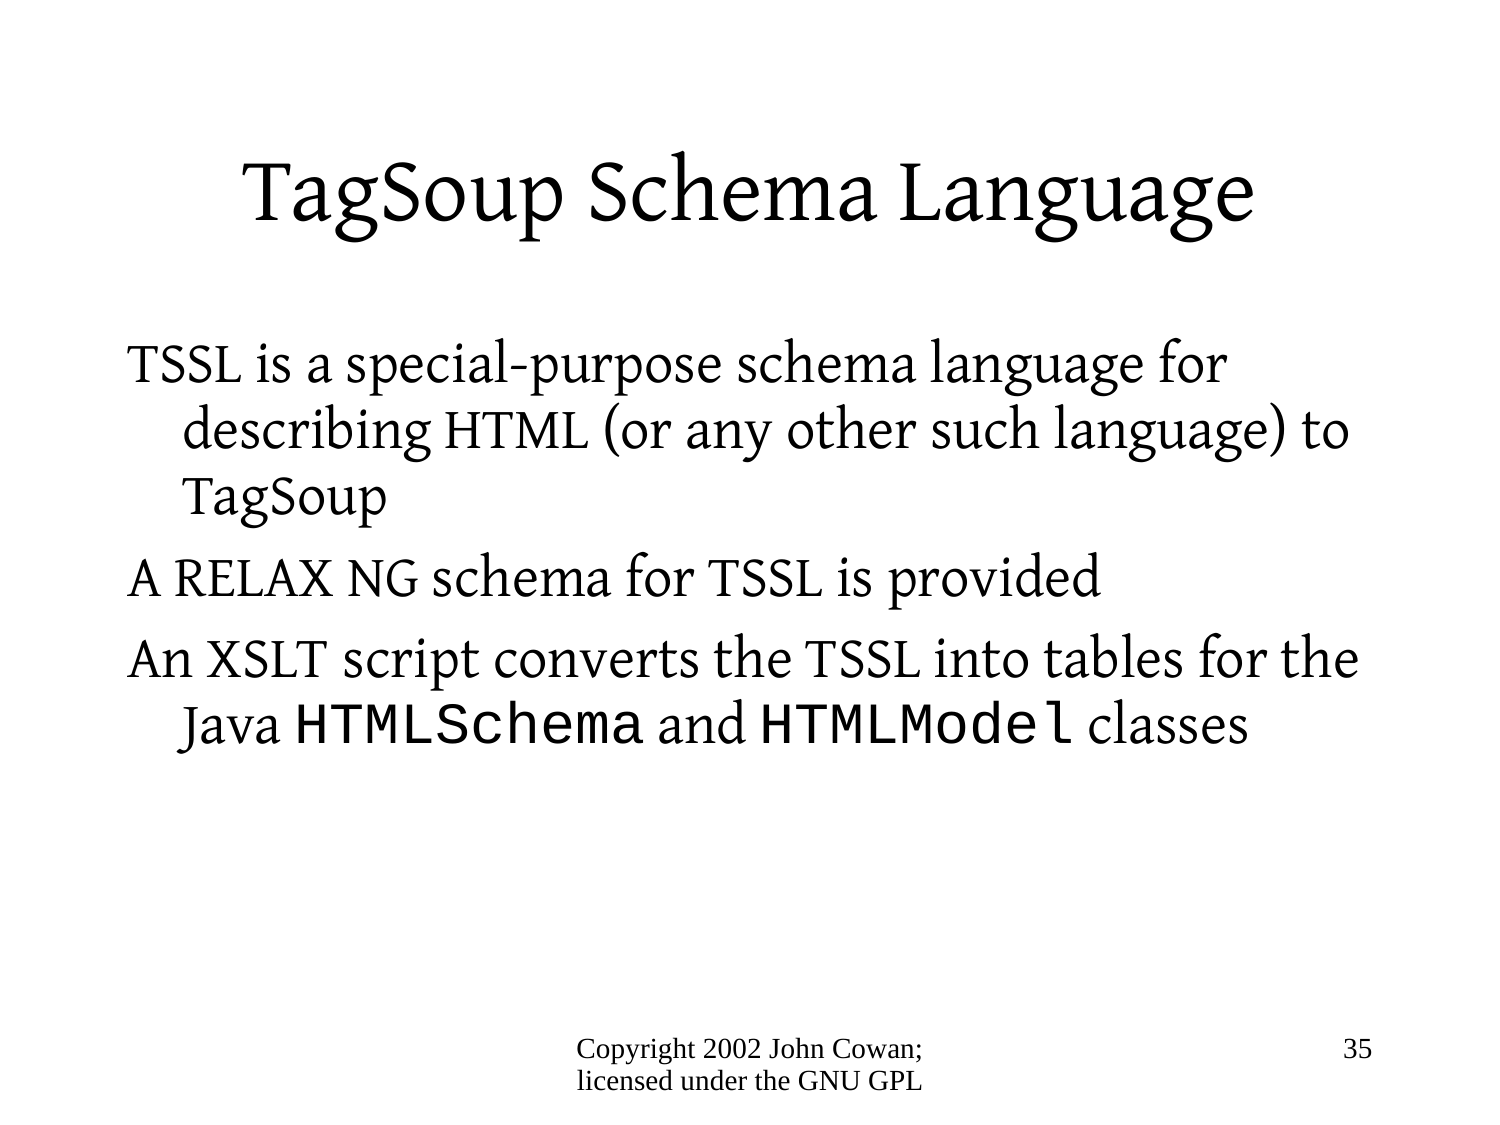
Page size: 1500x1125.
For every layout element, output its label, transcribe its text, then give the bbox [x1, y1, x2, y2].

text_box 35 [1074, 1025, 1388, 1074]
text_box Copyright 2002 John Cowan; licensed under the GNU GPL [512, 1025, 988, 1107]
title TagSoup Schema Language [112, 99, 1388, 288]
list TSSL is a special-purpose schema language for describing HTML (or any other such language) to TagSoup A RELAX NG schema for TSSL is provided An XSLT script converts the TSSL into tables for the Java HTMLSchema and HTMLModel classes [112, 324, 1388, 1023]
